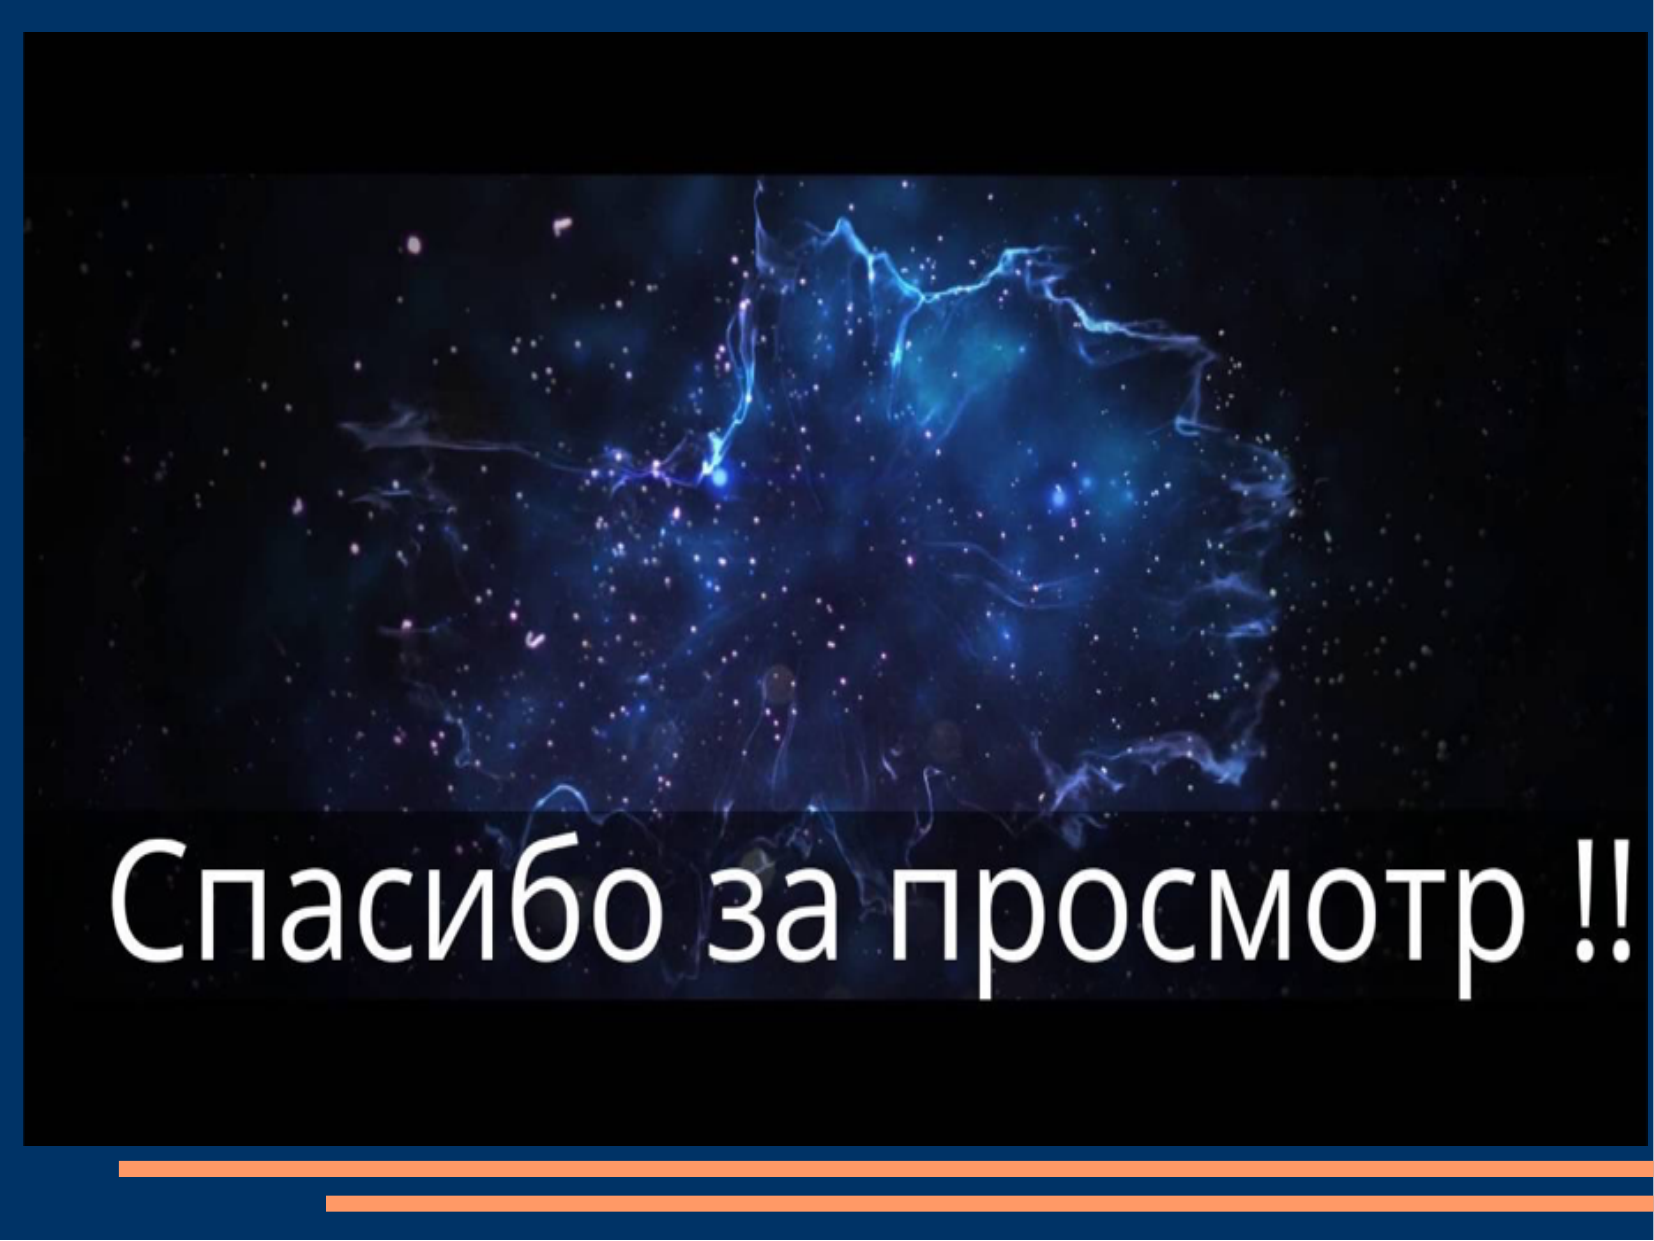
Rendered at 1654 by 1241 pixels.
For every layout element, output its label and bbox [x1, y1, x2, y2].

picture [23, 32, 1648, 1146]
